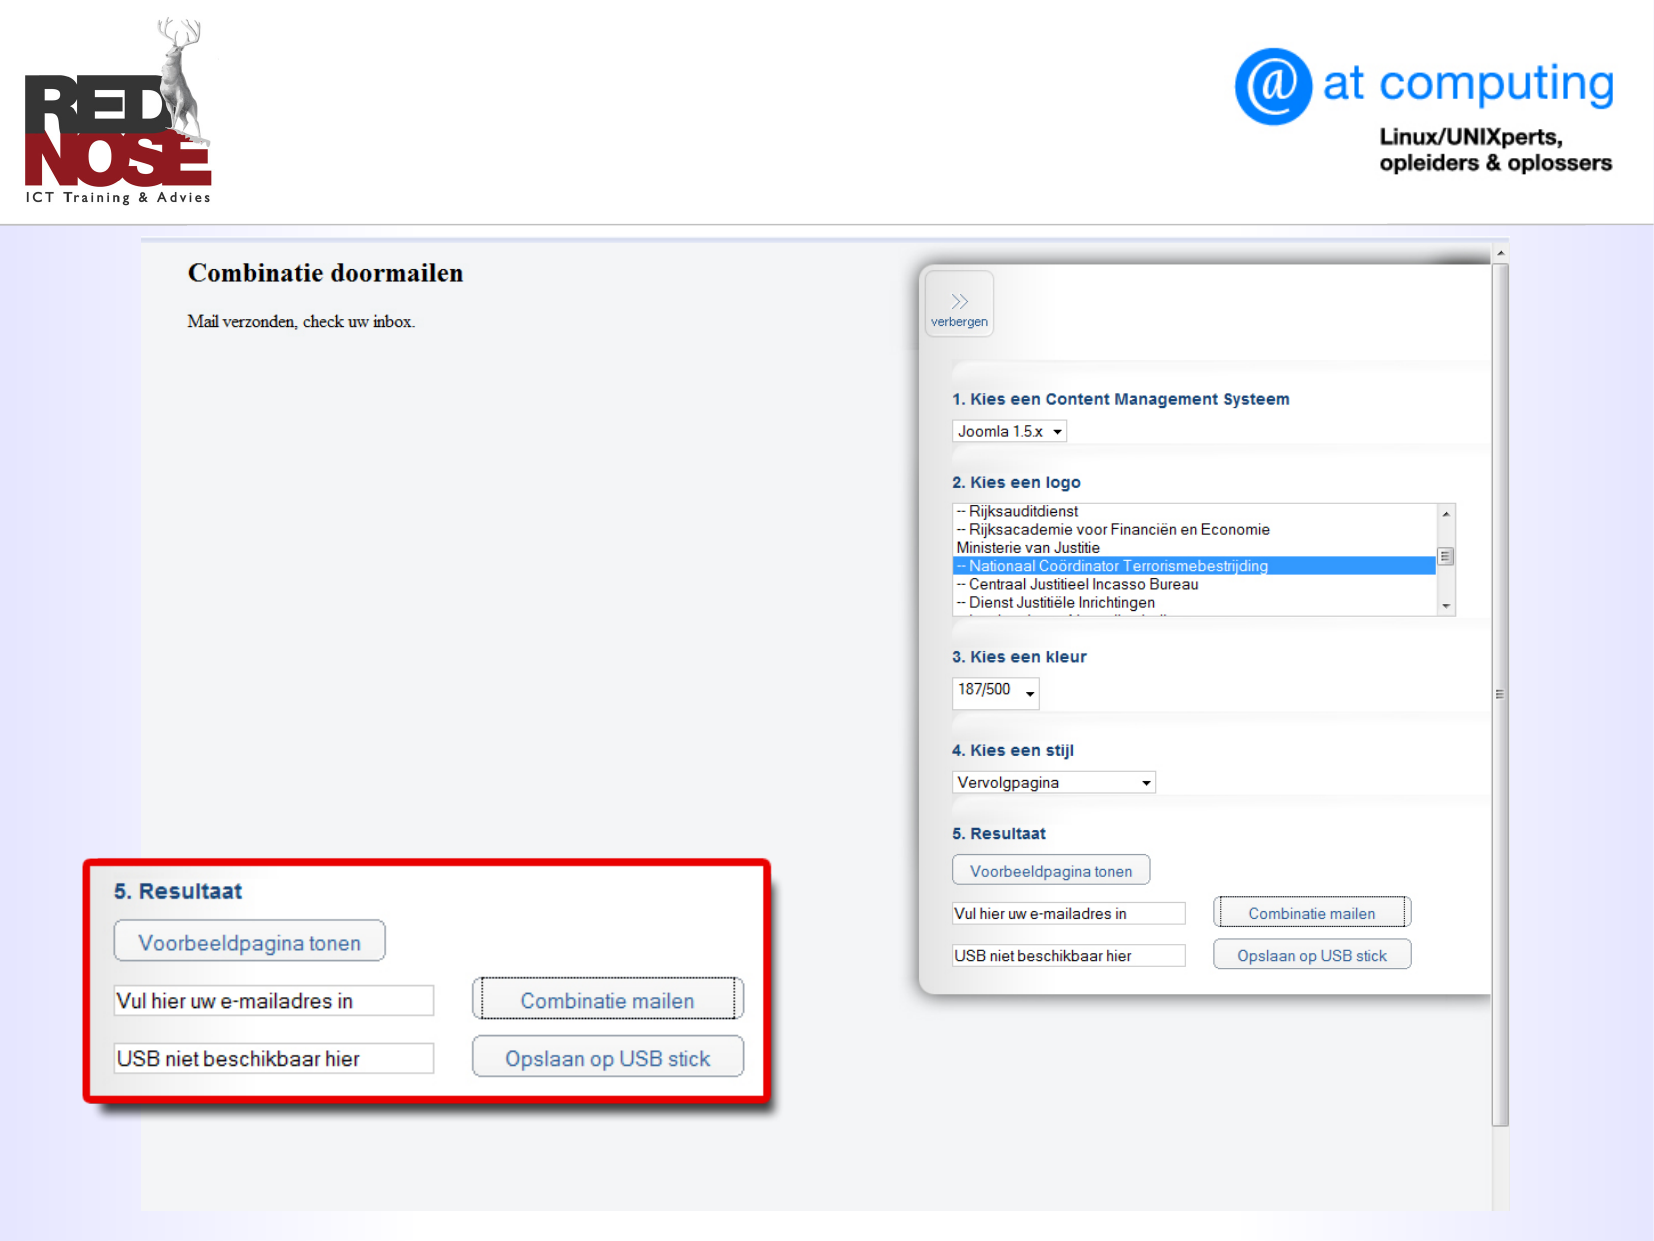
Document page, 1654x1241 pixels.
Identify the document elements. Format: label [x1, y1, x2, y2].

picture [17, 11, 219, 208]
picture [1224, 41, 1642, 189]
picture [23, 236, 1510, 1211]
